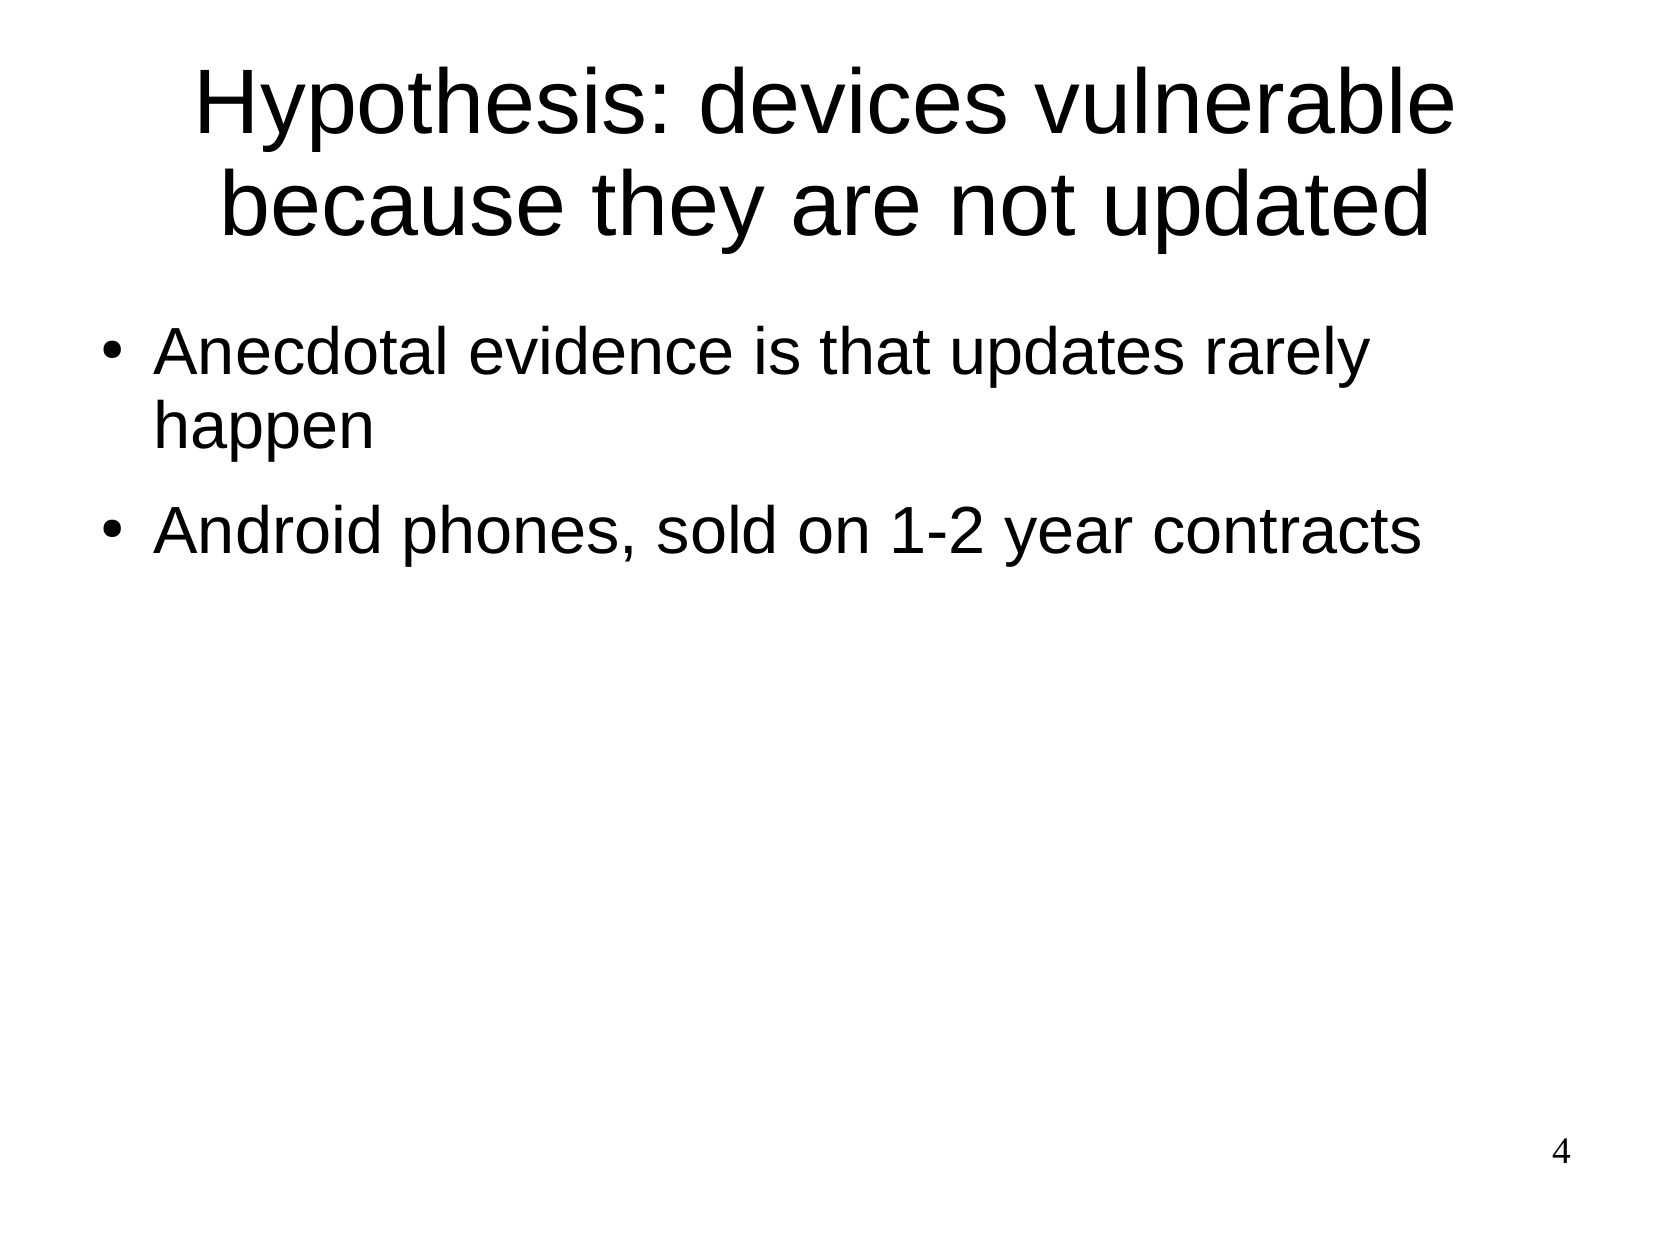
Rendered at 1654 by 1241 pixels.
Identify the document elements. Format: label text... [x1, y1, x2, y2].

list Anecdotal evidence is that updates rarely happen Android phones, sold on 1-2 year contracts [82, 313, 1571, 1133]
title Hypothesis: devices vulnerable because they are not updated [82, 49, 1571, 257]
